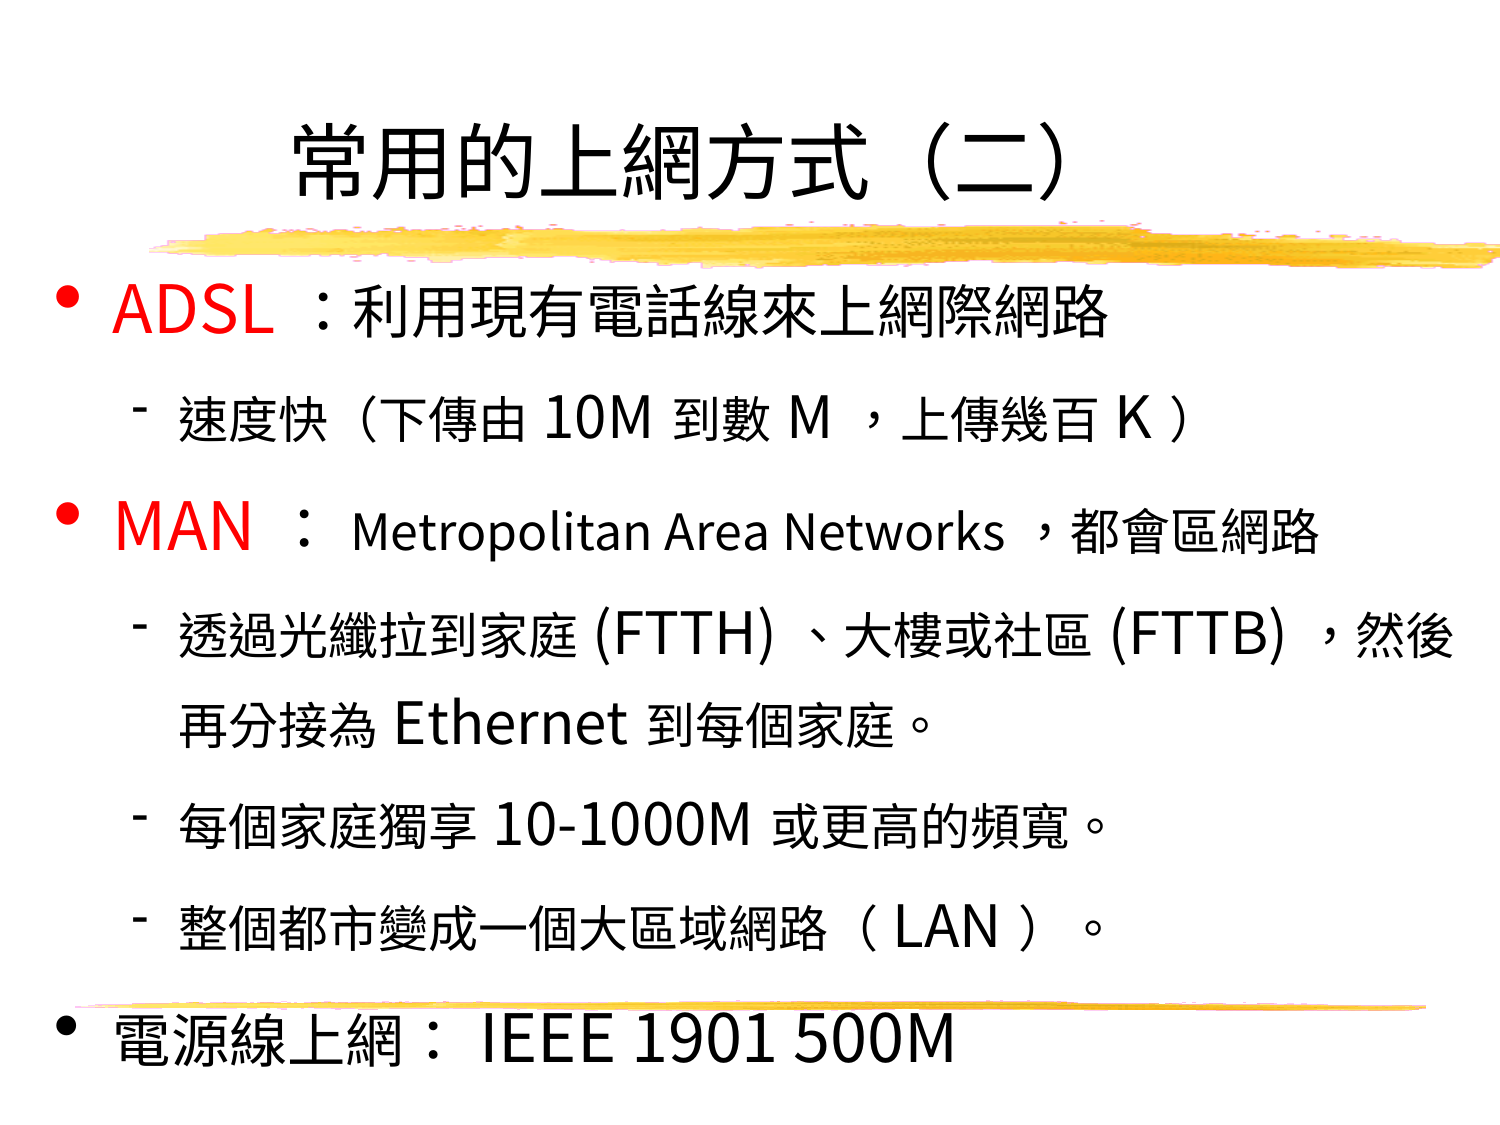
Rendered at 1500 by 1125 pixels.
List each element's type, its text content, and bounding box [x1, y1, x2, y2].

picture [149, 215, 1500, 279]
list ADSL：利用現有電話線來上網際網路 速度快（下傳由10M到數M，上傳幾百K） MAN：Metropolitan Area Networks，都會區網路 透過光纖拉到家庭(FTTH)、大樓或社區(FTTB)，然後再分接為Ethernet到每個家庭。 每個家庭獨享10-1000M或更高的頻寬。 整個都市變成一個大區域網路（LAN）。 電源線上網：IEEE 1901 500M [41, 242, 1486, 1019]
title 常用的上網方式（二） [66, 22, 1342, 225]
